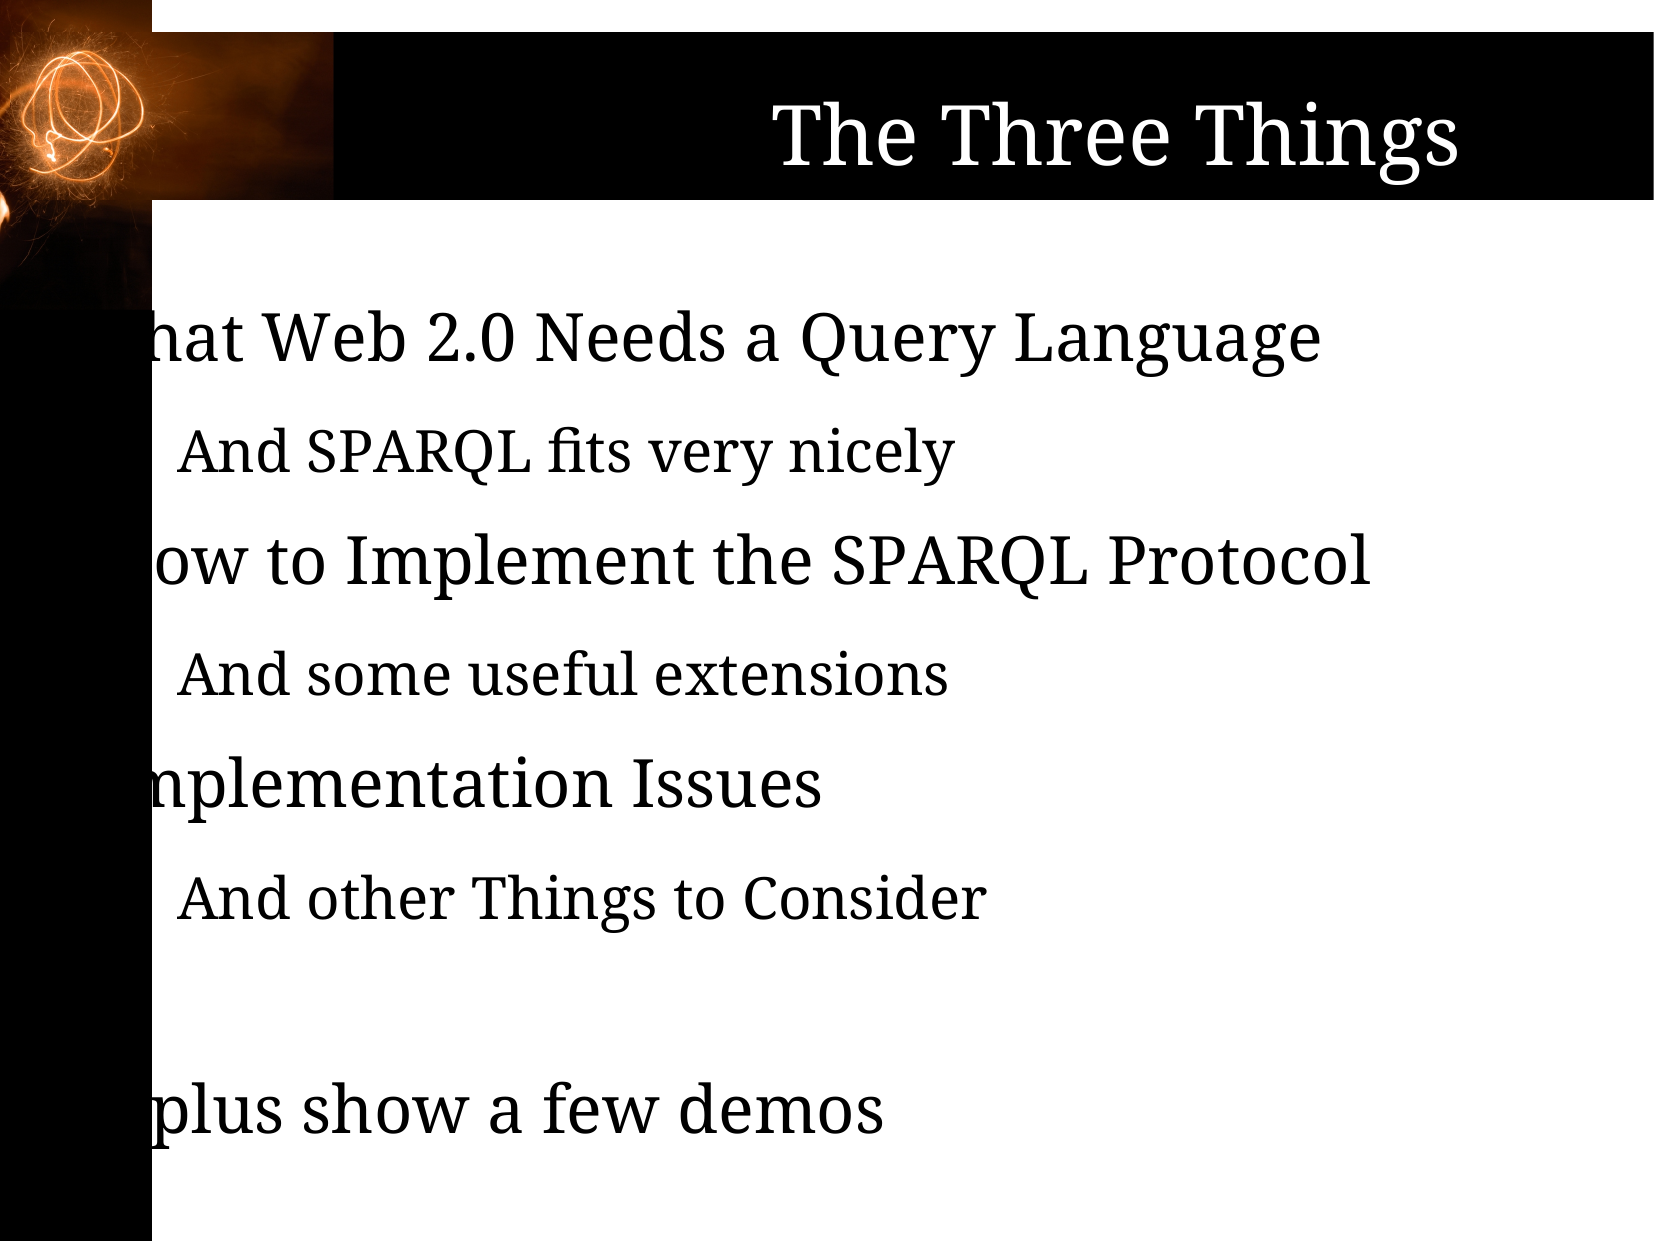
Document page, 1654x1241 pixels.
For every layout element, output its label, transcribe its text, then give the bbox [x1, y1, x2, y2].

picture [0, 0, 372, 1241]
title The Three Things [372, 29, 1654, 237]
list That Web 2.0 Needs a Query Language And SPARQL fits very nicely How to Implement the SPARQL Protocol And some useful extensions Implementation Issues And other Things to Consider ...plus show a few demos [82, 290, 1571, 1109]
